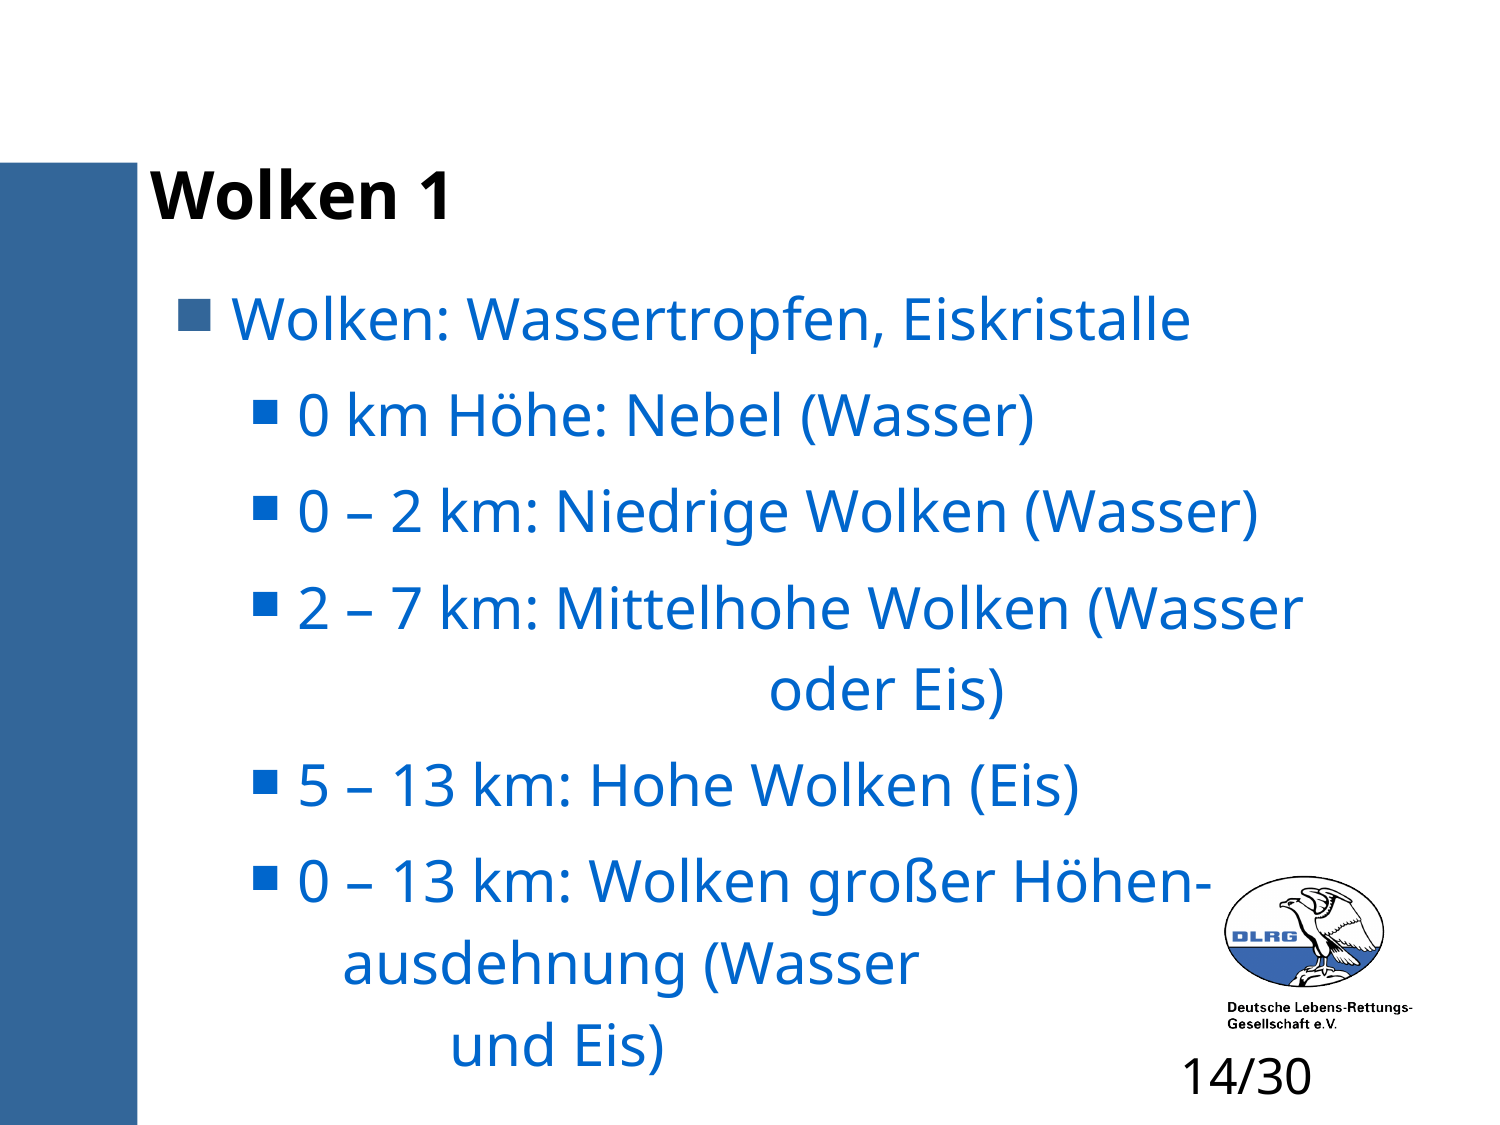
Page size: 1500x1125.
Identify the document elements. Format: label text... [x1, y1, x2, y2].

text_box [680, 588, 710, 659]
title Wolken 1 [150, 101, 1423, 286]
text_box <Nummer>/30 [1165, 1048, 1500, 1119]
list Wolken: Wassertropfen, Eiskristalle 0 km Höhe: Nebel (Wasser) 0 – 2 km: Niedrige Wolken (Wasser) 2 – 7 km: Mittelhohe Wolken (Wasser oder Eis) 5 – 13 km: Hohe Wolken (Eis) 0 – 13 km: Wolken großer Höhen- ausdehnung (Wasser und Eis) [178, 276, 1471, 1125]
